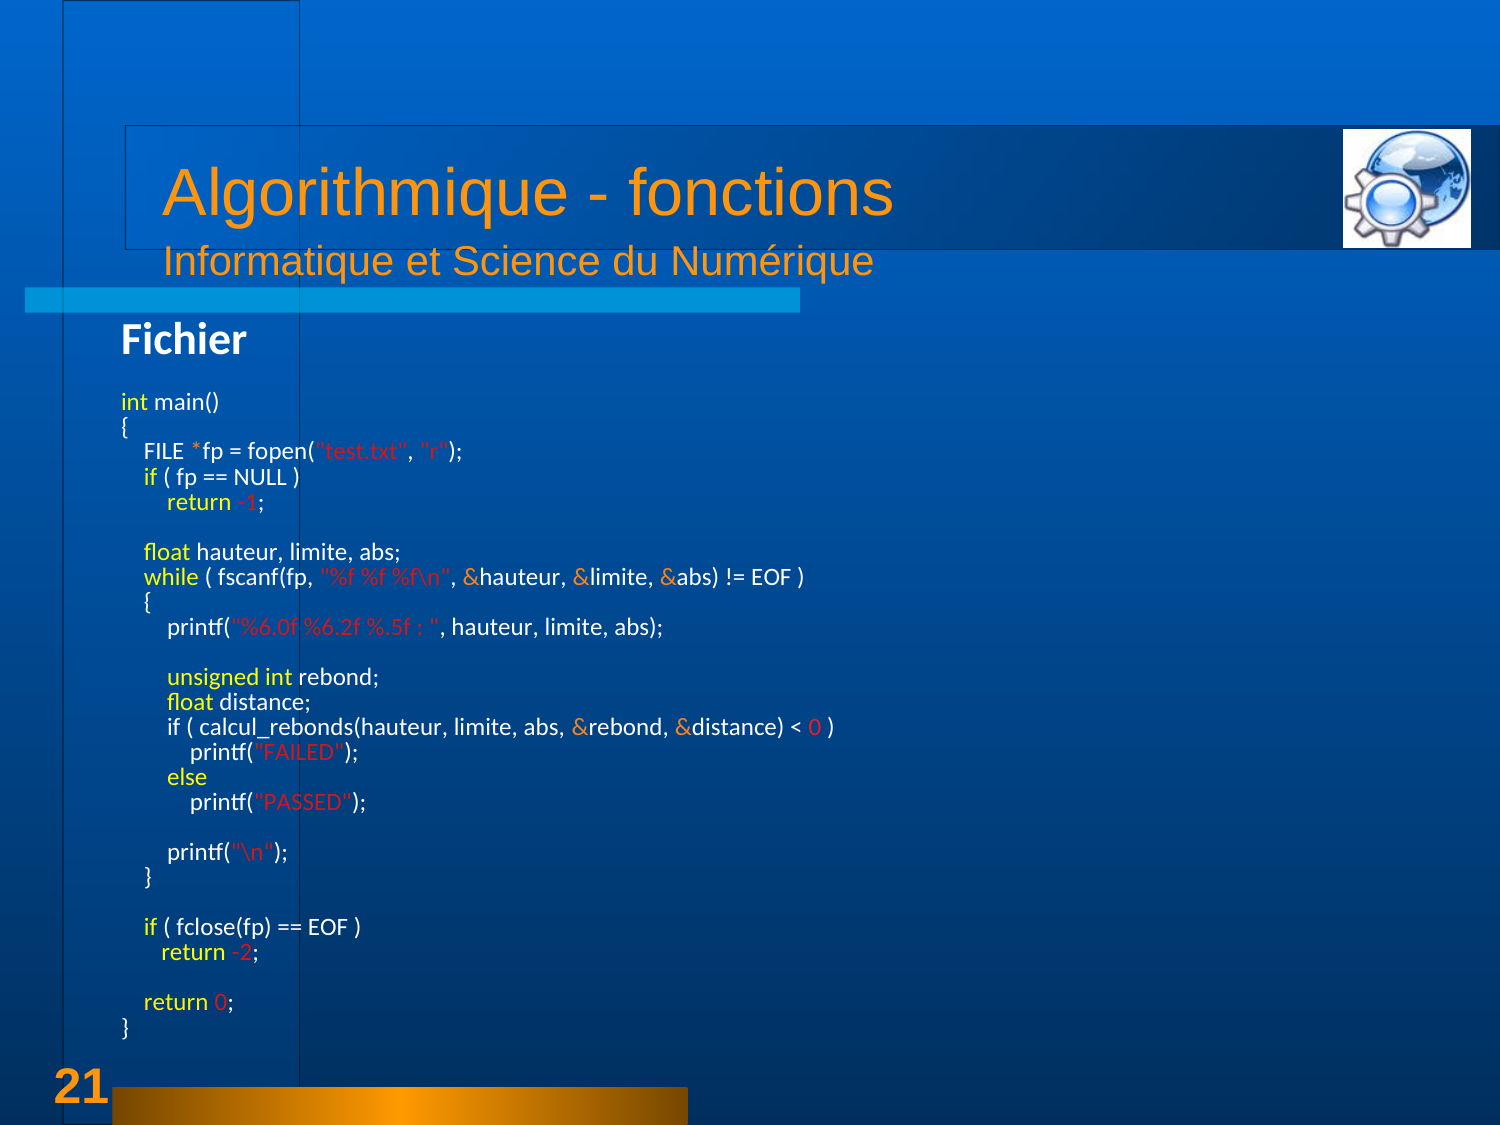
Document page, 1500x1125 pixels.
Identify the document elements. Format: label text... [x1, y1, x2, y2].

text_box Fichier int main() { FILE *fp = fopen("test.txt", "r"); if ( fp == NULL ) return -1; float hauteur, limite, abs; while ( fscanf(fp, "%f %f %f\n", &hauteur, &limite, &abs) != EOF ) { printf("%6.0f %6.2f %.5f : ", hauteur, limite, abs); unsigned int rebond; float distance; if ( calcul_rebonds(hauteur, limite, abs, &rebond, &distance) < 0 ) printf("FAILED"); else printf("PASSED"); printf("\n"); } if ( fclose(fp) == EOF ) return -2; return 0; } [106, 312, 945, 1075]
picture [1343, 129, 1471, 248]
